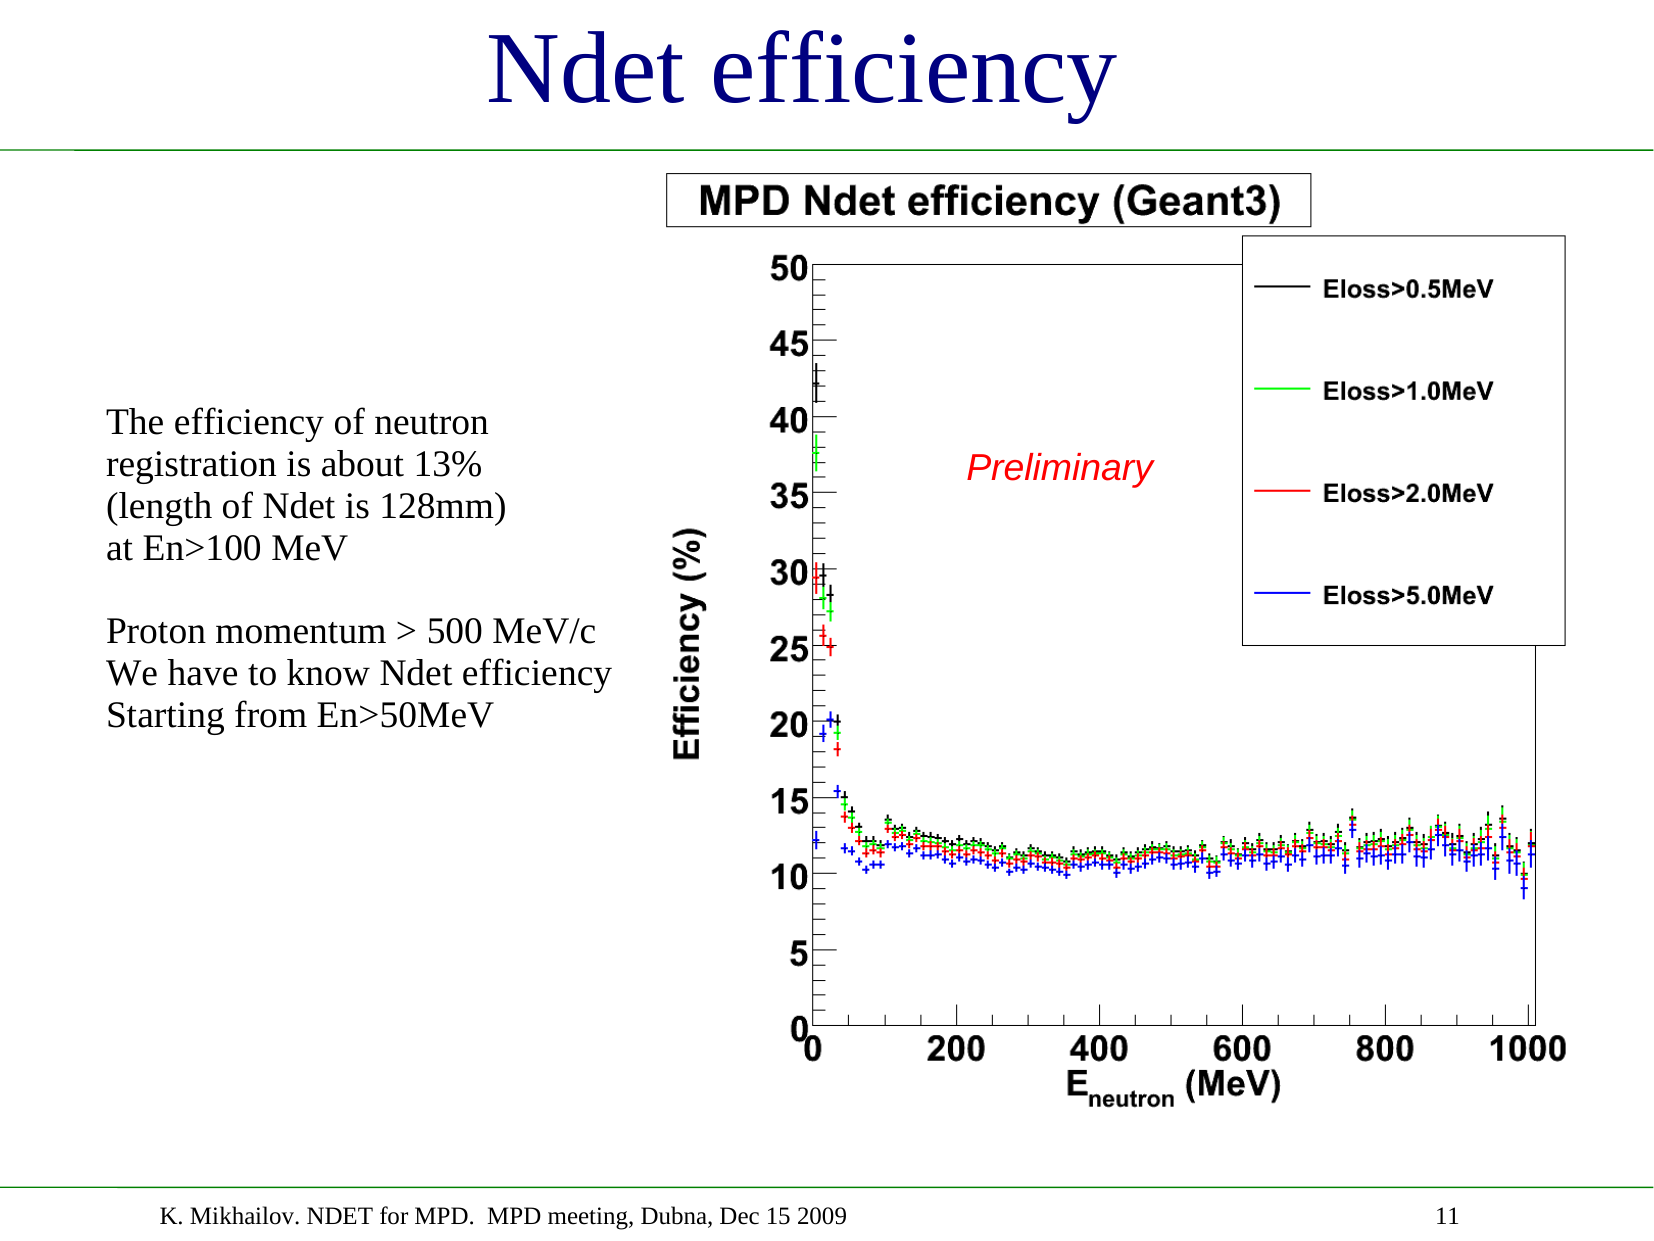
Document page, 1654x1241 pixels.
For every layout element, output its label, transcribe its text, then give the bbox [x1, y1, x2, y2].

title Ndet efficiency [71, 0, 1559, 142]
text_box K. Mikhailov. NDET for MPD. MPD meeting, Dubna, Dec 15 2009 4 [144, 1195, 1540, 1239]
text_box Preliminary [951, 439, 1169, 496]
picture [657, 169, 1633, 1121]
text_box The efficiency of neutron registration is about 13% (length of Ndet is 128mm) at En>100 MeV Proton momentum > 500 MeV/c We have to know Ndet efficiency Starting from En>50MeV [91, 393, 628, 869]
